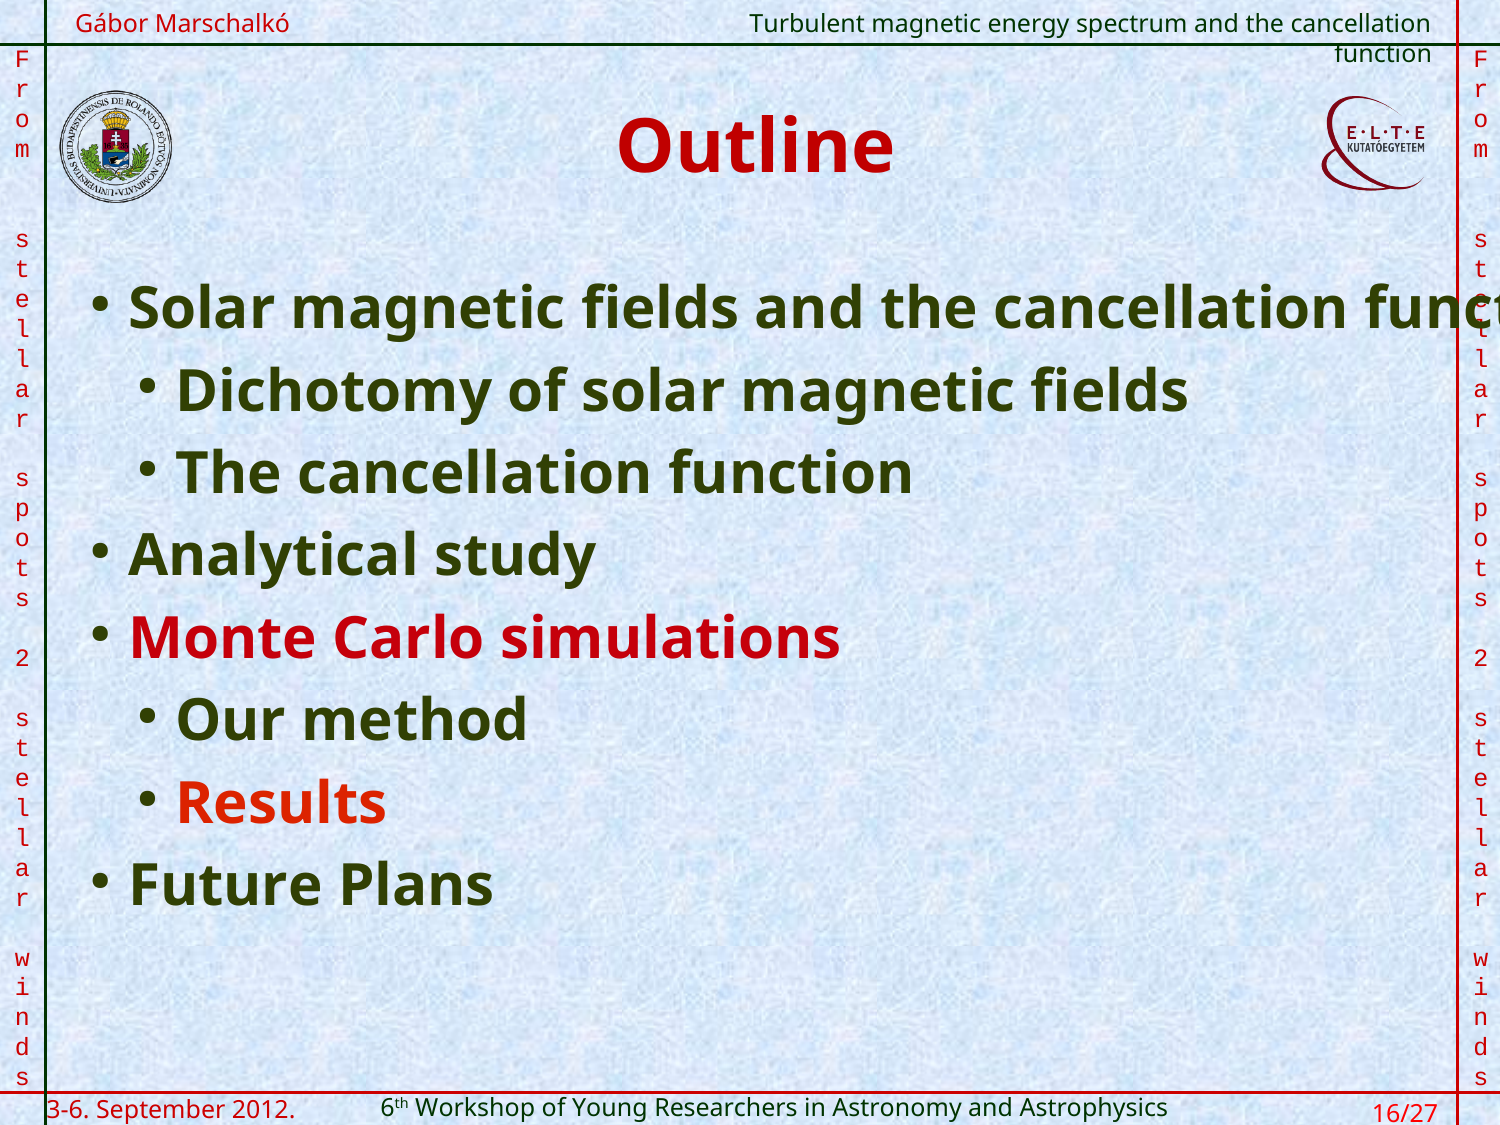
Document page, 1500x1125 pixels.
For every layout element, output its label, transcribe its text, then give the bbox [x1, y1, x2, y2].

picture [47, 0, 1456, 43]
picture [1459, 46, 1500, 1091]
picture [47, 1094, 1456, 1125]
picture [47, 46, 1456, 1091]
picture [1459, 0, 1500, 43]
picture [0, 1094, 44, 1125]
picture [1459, 1094, 1500, 1125]
text_box Outline [600, 90, 912, 196]
picture [0, 0, 44, 43]
picture [0, 46, 44, 1091]
text_box Solar magnetic fields and the cancellation function Dichotomy of solar magnetic fields The cancellation function Analytical study Monte Carlo simulations Our method Results Future Plans [75, 262, 1426, 1035]
